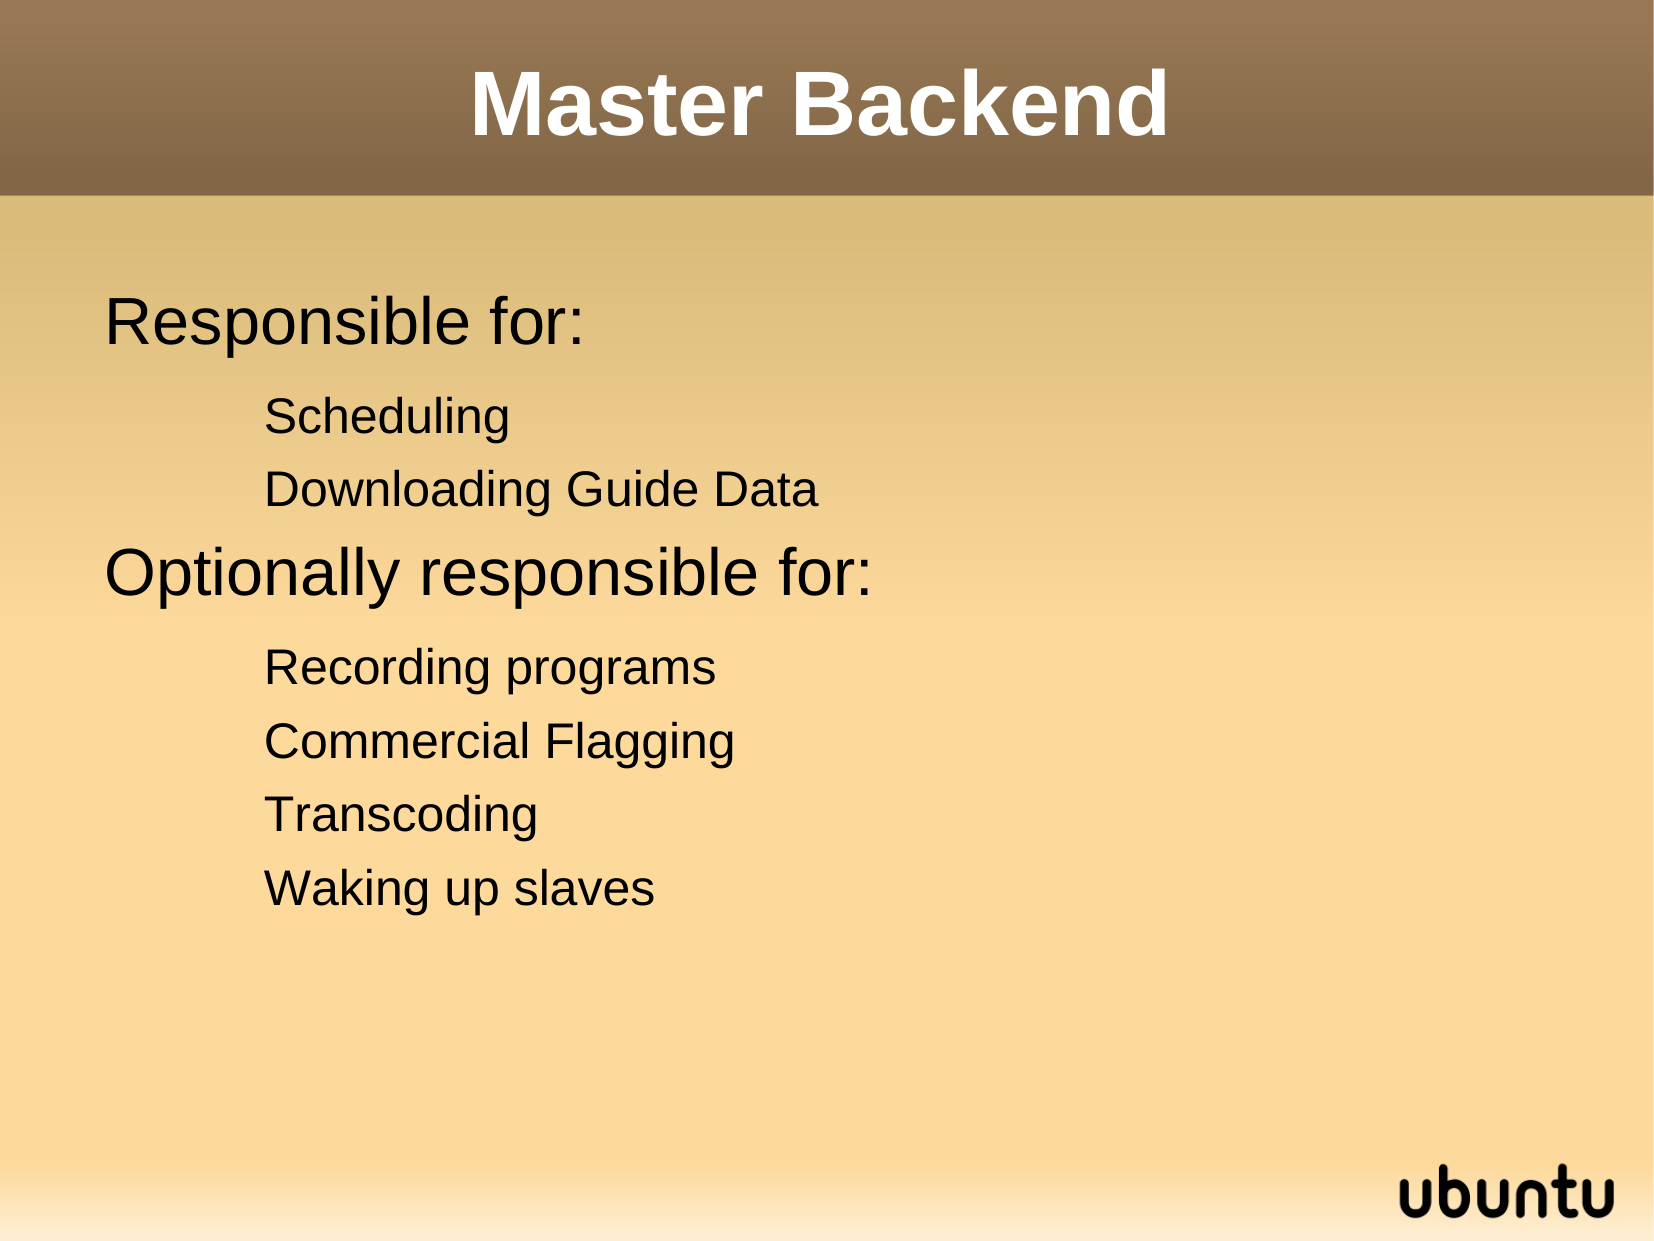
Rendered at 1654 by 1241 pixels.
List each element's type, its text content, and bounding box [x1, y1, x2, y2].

picture [0, 0, 1654, 1241]
title Master Backend [76, 7, 1565, 200]
list Responsible for: Scheduling Downloading Guide Data Optionally responsible for: Recording programs Commercial Flagging Transcoding Waking up slaves [86, 283, 1576, 1088]
